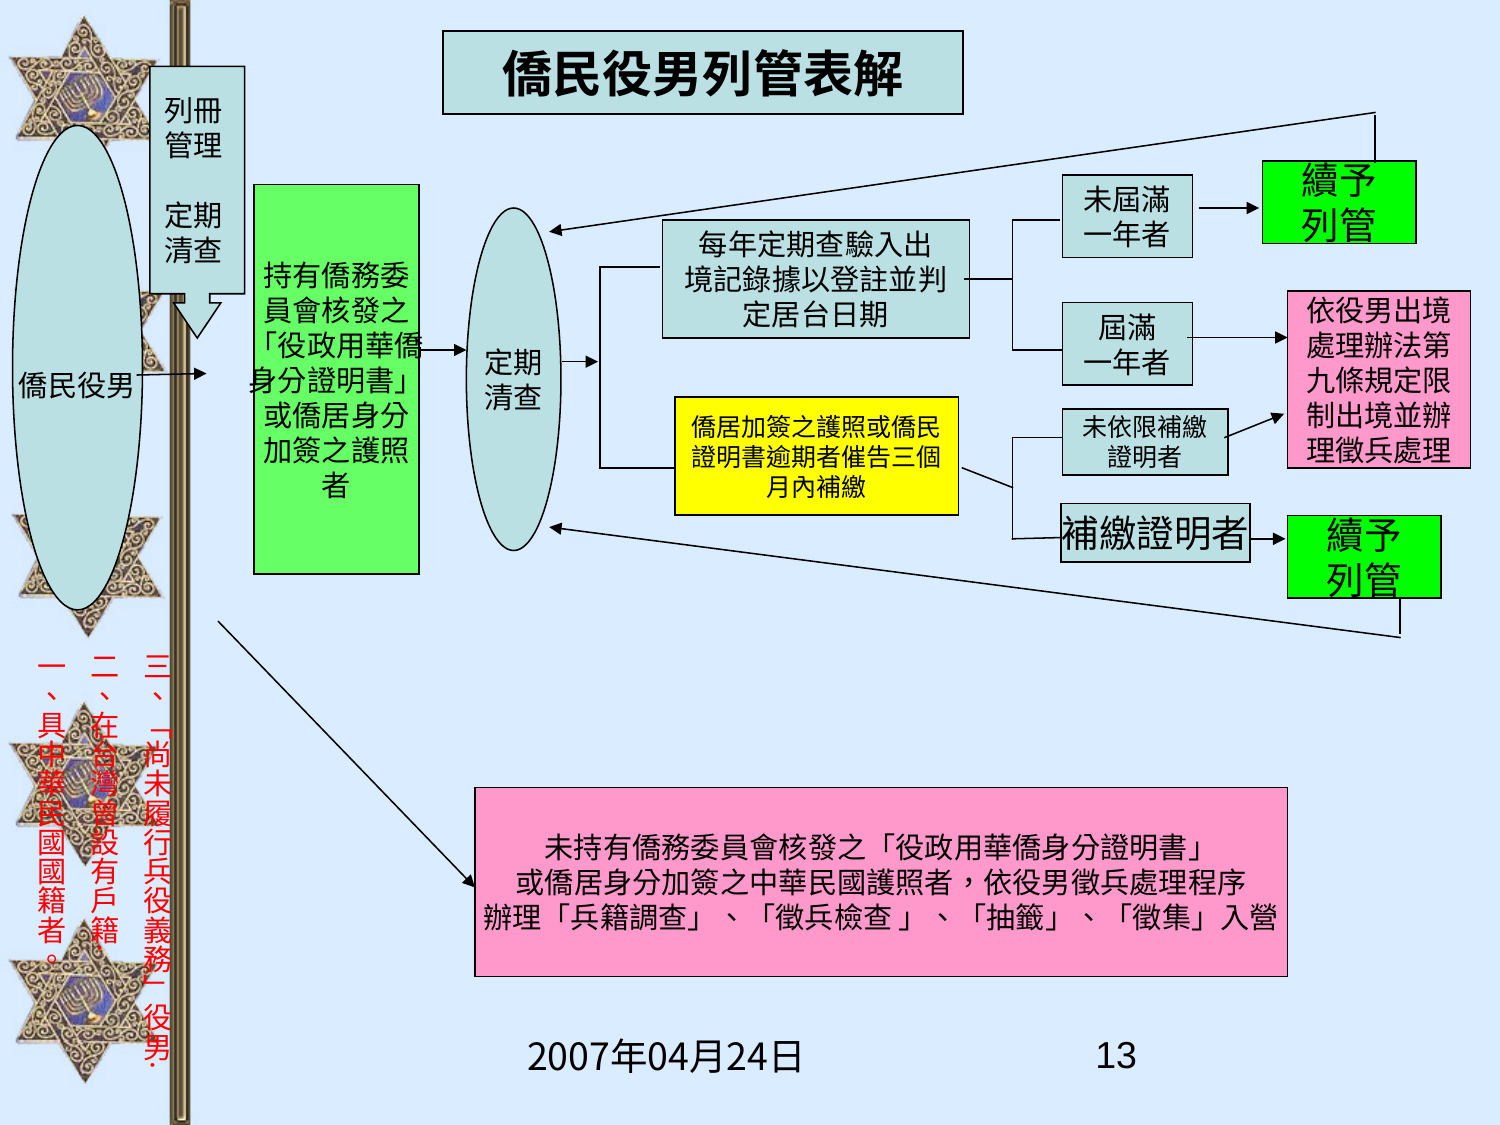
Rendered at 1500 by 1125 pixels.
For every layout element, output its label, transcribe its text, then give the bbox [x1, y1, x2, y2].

text_box 未屆滿 一年者 [1062, 174, 1193, 258]
text_box 未依限補繳 證明者 [1062, 408, 1228, 475]
text_box 持有僑務委 員會核發之 「役政用華僑 身分證明書」 或僑居身分 加簽之護照 者 [253, 184, 420, 575]
text_box 列冊 管理 定期 清查 [149, 66, 245, 339]
text_box 屆滿 一年者 [1062, 302, 1193, 386]
text_box 補繳證明者 [1060, 503, 1251, 563]
text_box 僑居加簽之護照或僑民 證明書逾期者催告三個 月內補繳 [675, 397, 959, 516]
text_box 僑民役男列管表解 [442, 31, 963, 114]
text_box 續予 列管 [1262, 160, 1417, 244]
picture [0, 0, 1500, 1125]
text_box 定期 清查 [466, 207, 561, 551]
text_box 未持有僑務委員會核發之「役政用華僑身分證明書」 或僑居身分加簽之中華民國護照者，依役男徵兵處理程序 辦理「兵籍調查」、「徵兵檢查 」、「抽籤」、「徵集」入營 [474, 787, 1288, 977]
text_box 三、「尚未履行兵役義務」役男‧ 二、在台灣曾設有戶籍‧ 一、具中華民國國籍者。 [11, 637, 183, 1101]
text_box 僑民役男 [12, 125, 143, 610]
text_box 續予 列管 [1287, 515, 1442, 598]
text_box 依役男出境 處理辦法第 九條規定限 制出境並辦 理徵兵處理 [1287, 290, 1471, 468]
text_box 每年定期查驗入出 境記錄據以登註並判 定居台日期 [662, 220, 970, 339]
